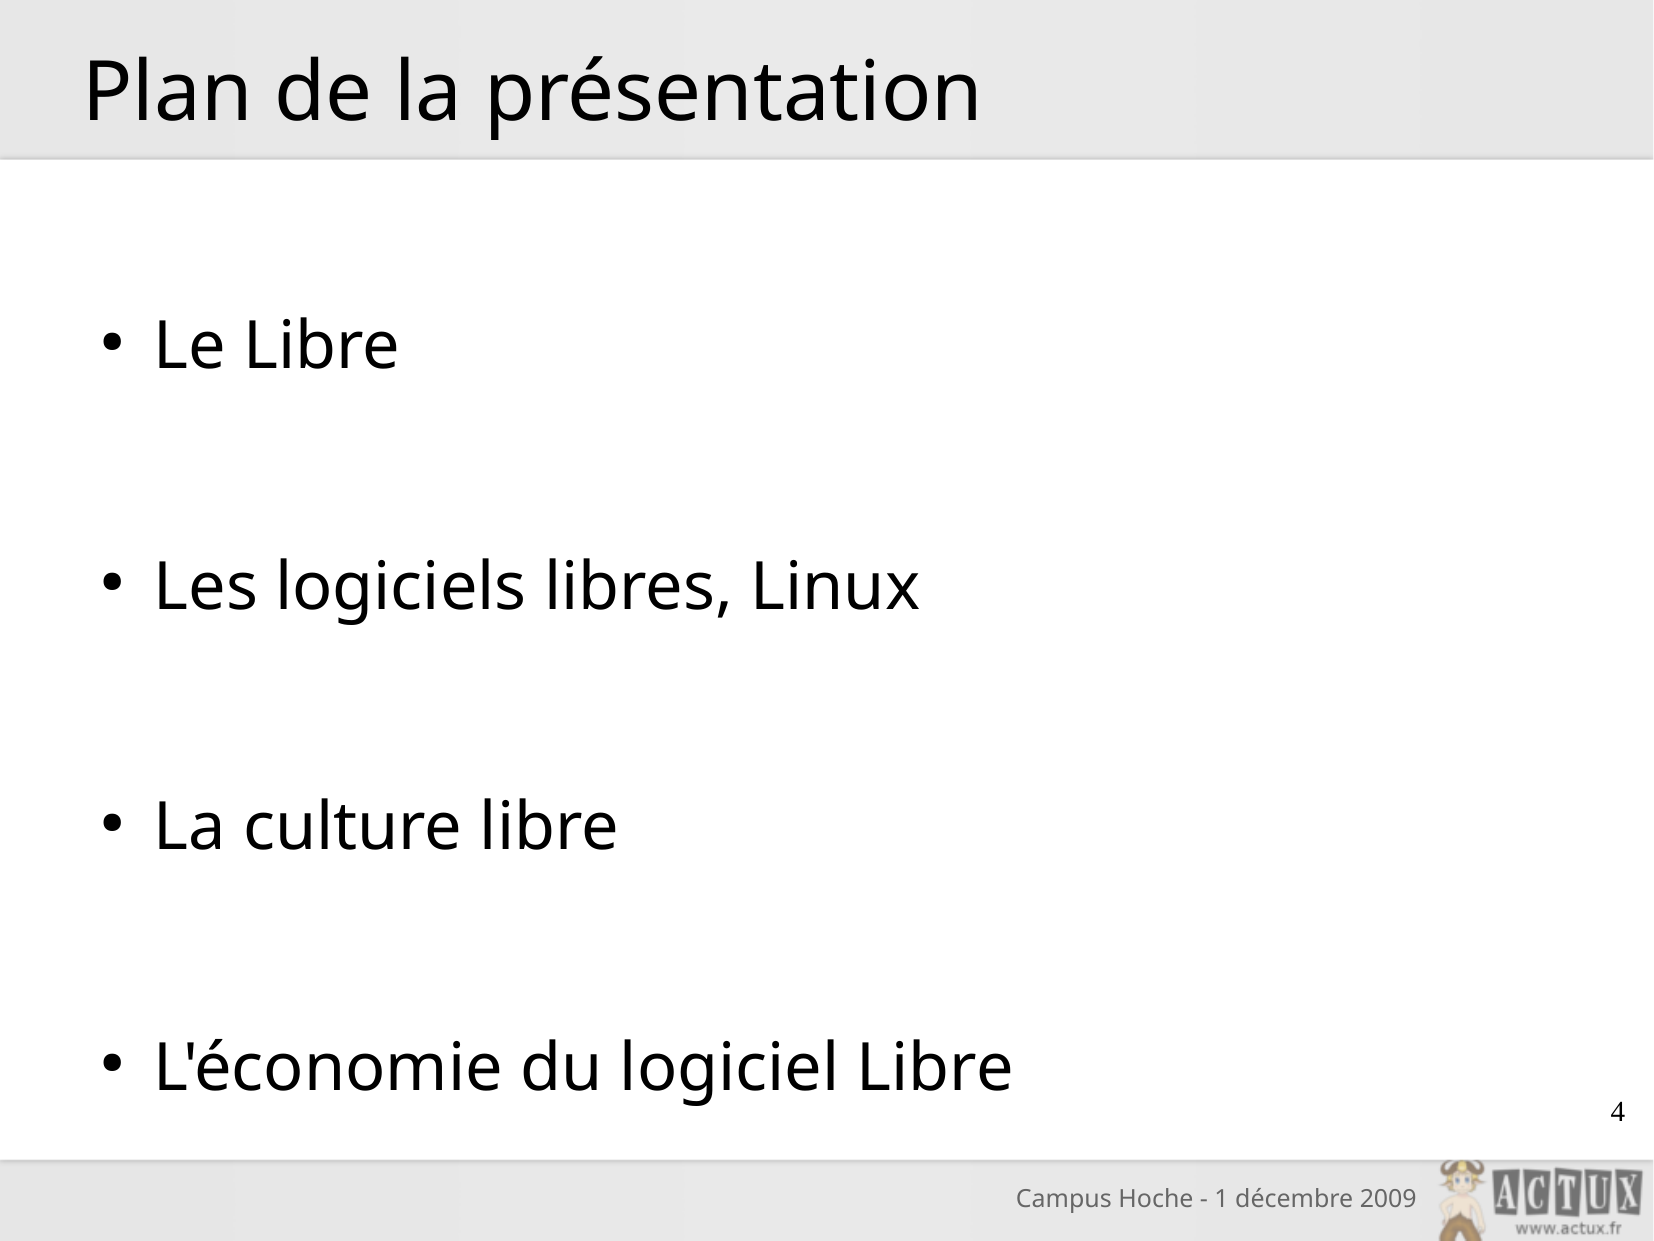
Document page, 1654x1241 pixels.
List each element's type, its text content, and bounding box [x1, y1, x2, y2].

title Plan de la présentation [82, 36, 1571, 141]
picture [0, 0, 1654, 1241]
list Le Libre Les logiciels libres, Linux La culture libre L'économie du logiciel Libre [82, 177, 1571, 1094]
